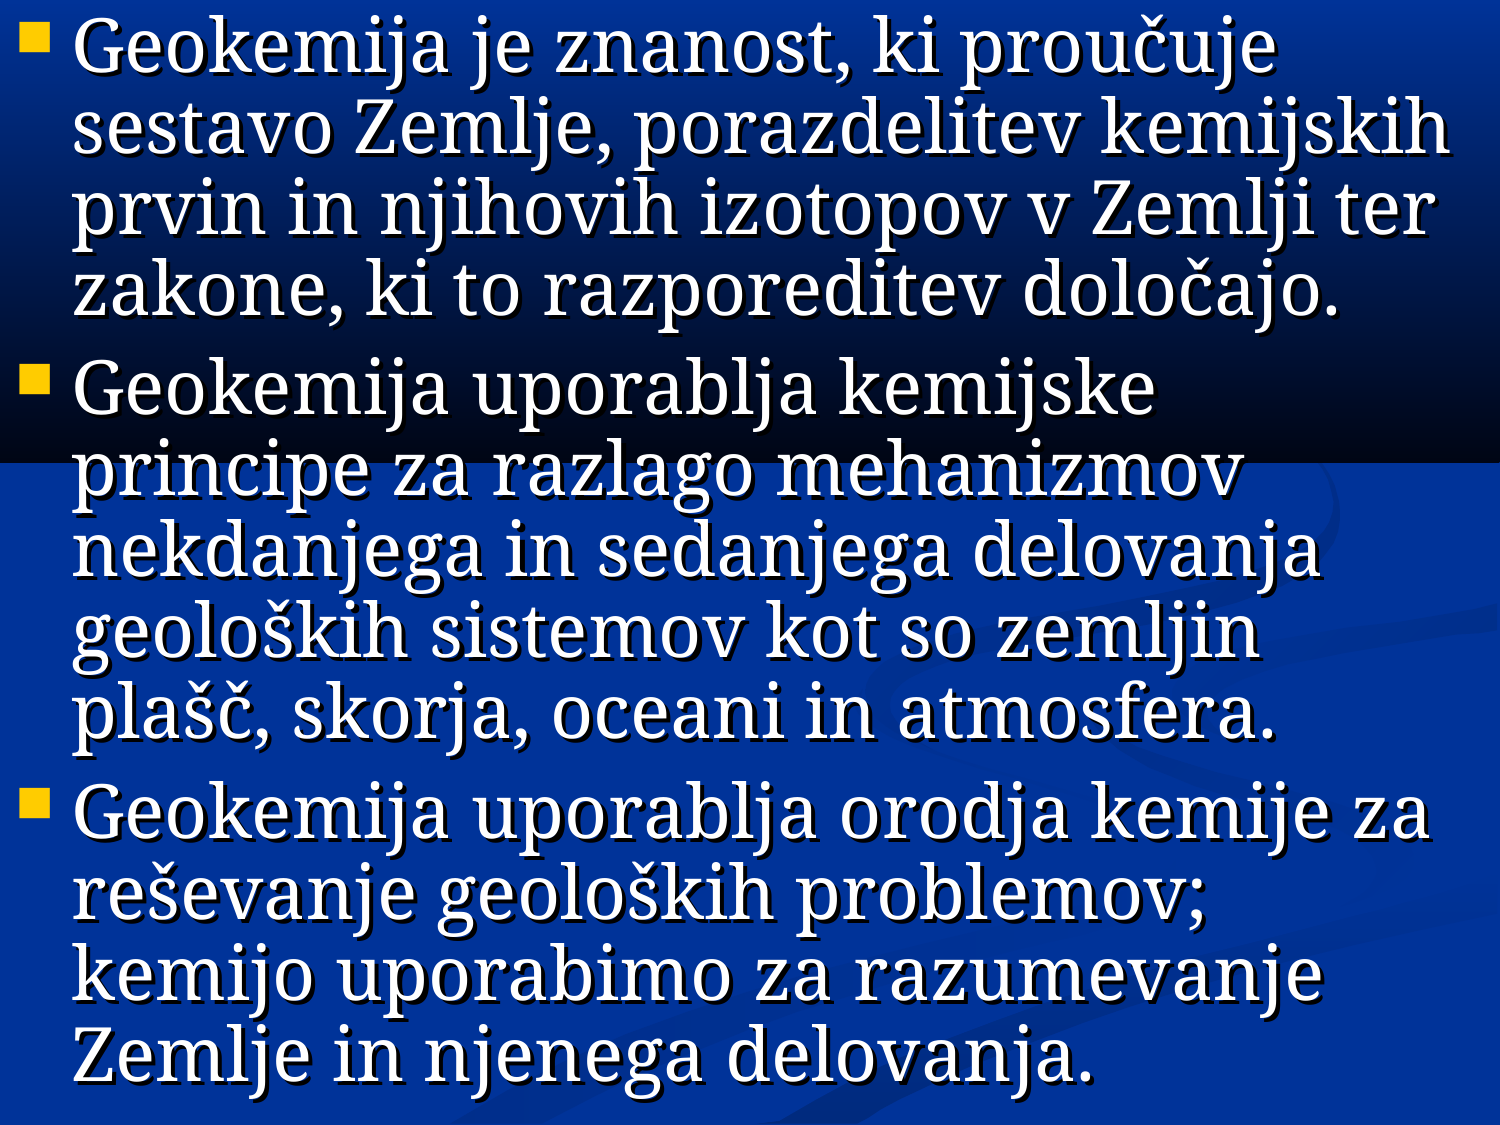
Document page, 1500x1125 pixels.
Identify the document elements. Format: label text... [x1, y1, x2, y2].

list Geokemija je znanost, ki proučuje sestavo Zemlje, porazdelitev kemijskih prvin in njihovih izotopov v Zemlji ter zakone, ki to razporeditev določajo. Geokemija uporablja kemijske principe za razlago mehanizmov nekdanjega in sedanjega delovanja geoloških sistemov kot so zemljin plašč, skorja, oceani in atmosfera. Geokemija uporablja orodja kemije za reševanje geoloških problemov; kemijo uporabimo za razumevanje Zemlje in njenega delovanja. [0, 0, 1471, 1125]
